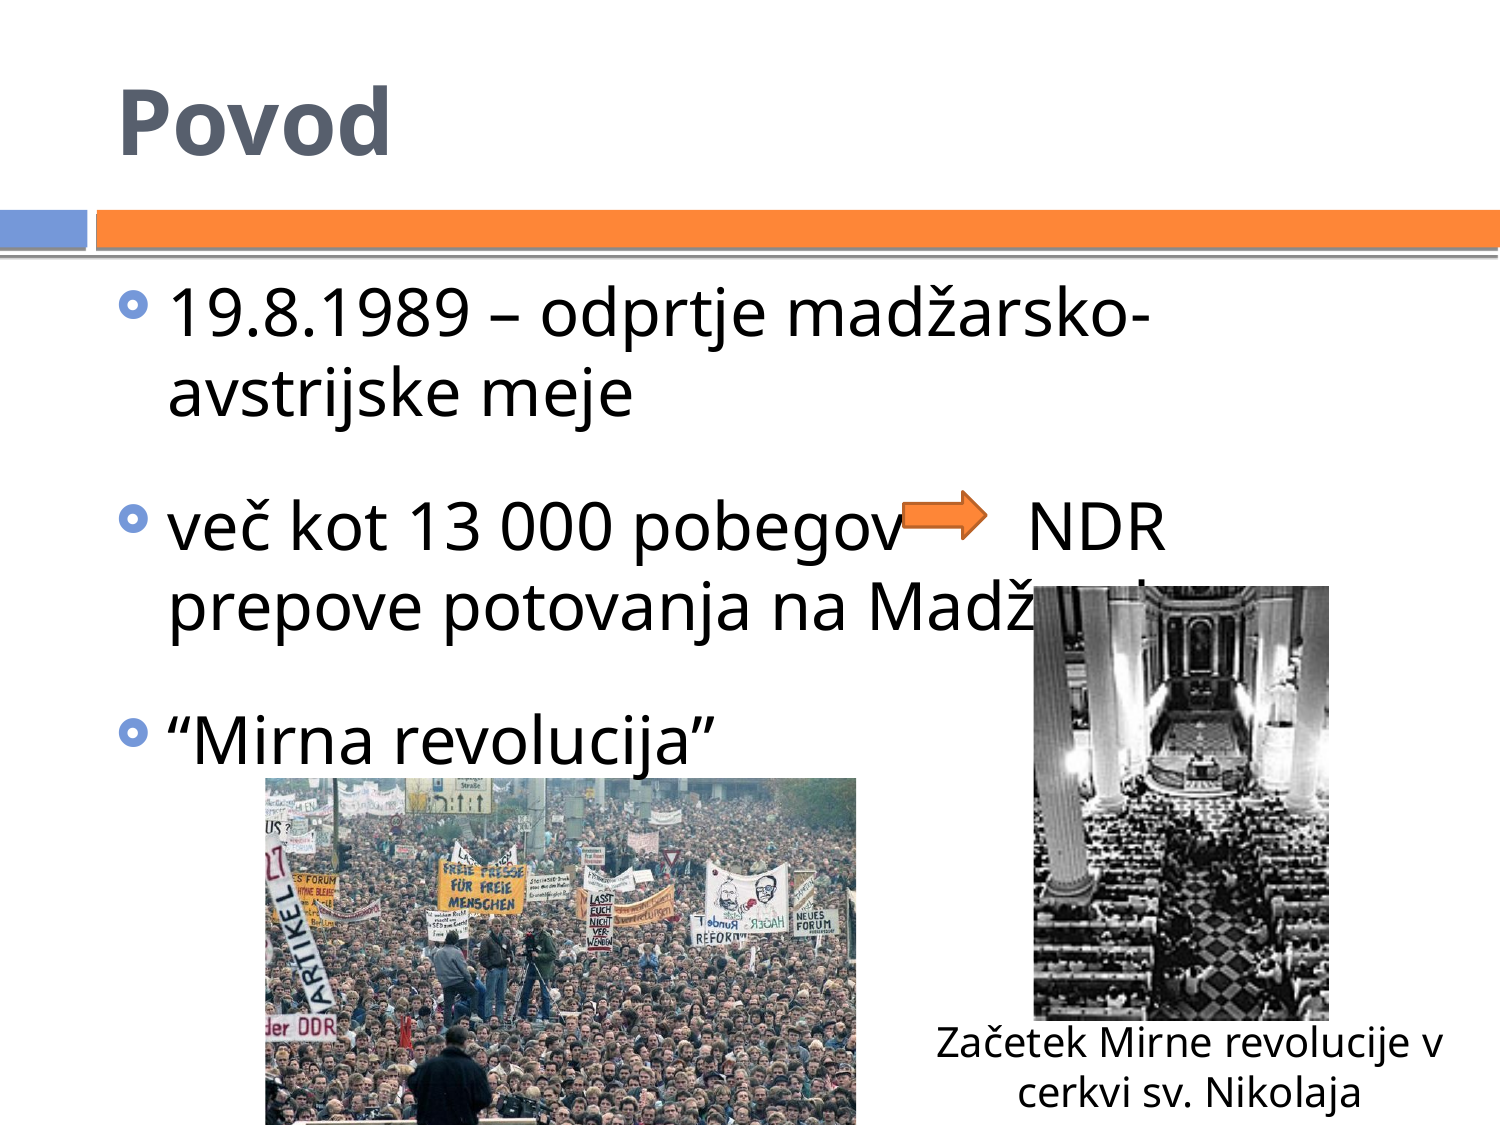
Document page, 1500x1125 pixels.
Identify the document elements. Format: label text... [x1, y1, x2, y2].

picture [1033, 586, 1329, 1008]
list 19.8.1989 – odprtje madžarsko-avstrijske meje več kot 13 000 pobegov NDR prepove potovanja na Madžarsko “Mirna revolucija” [100, 262, 1438, 1000]
title Povod [100, 37, 1438, 200]
text_box Začetek Mirne revolucije v cerkvi sv. Nikolaja [879, 1008, 1500, 1124]
text_box [903, 491, 987, 539]
picture [265, 1000, 857, 1125]
